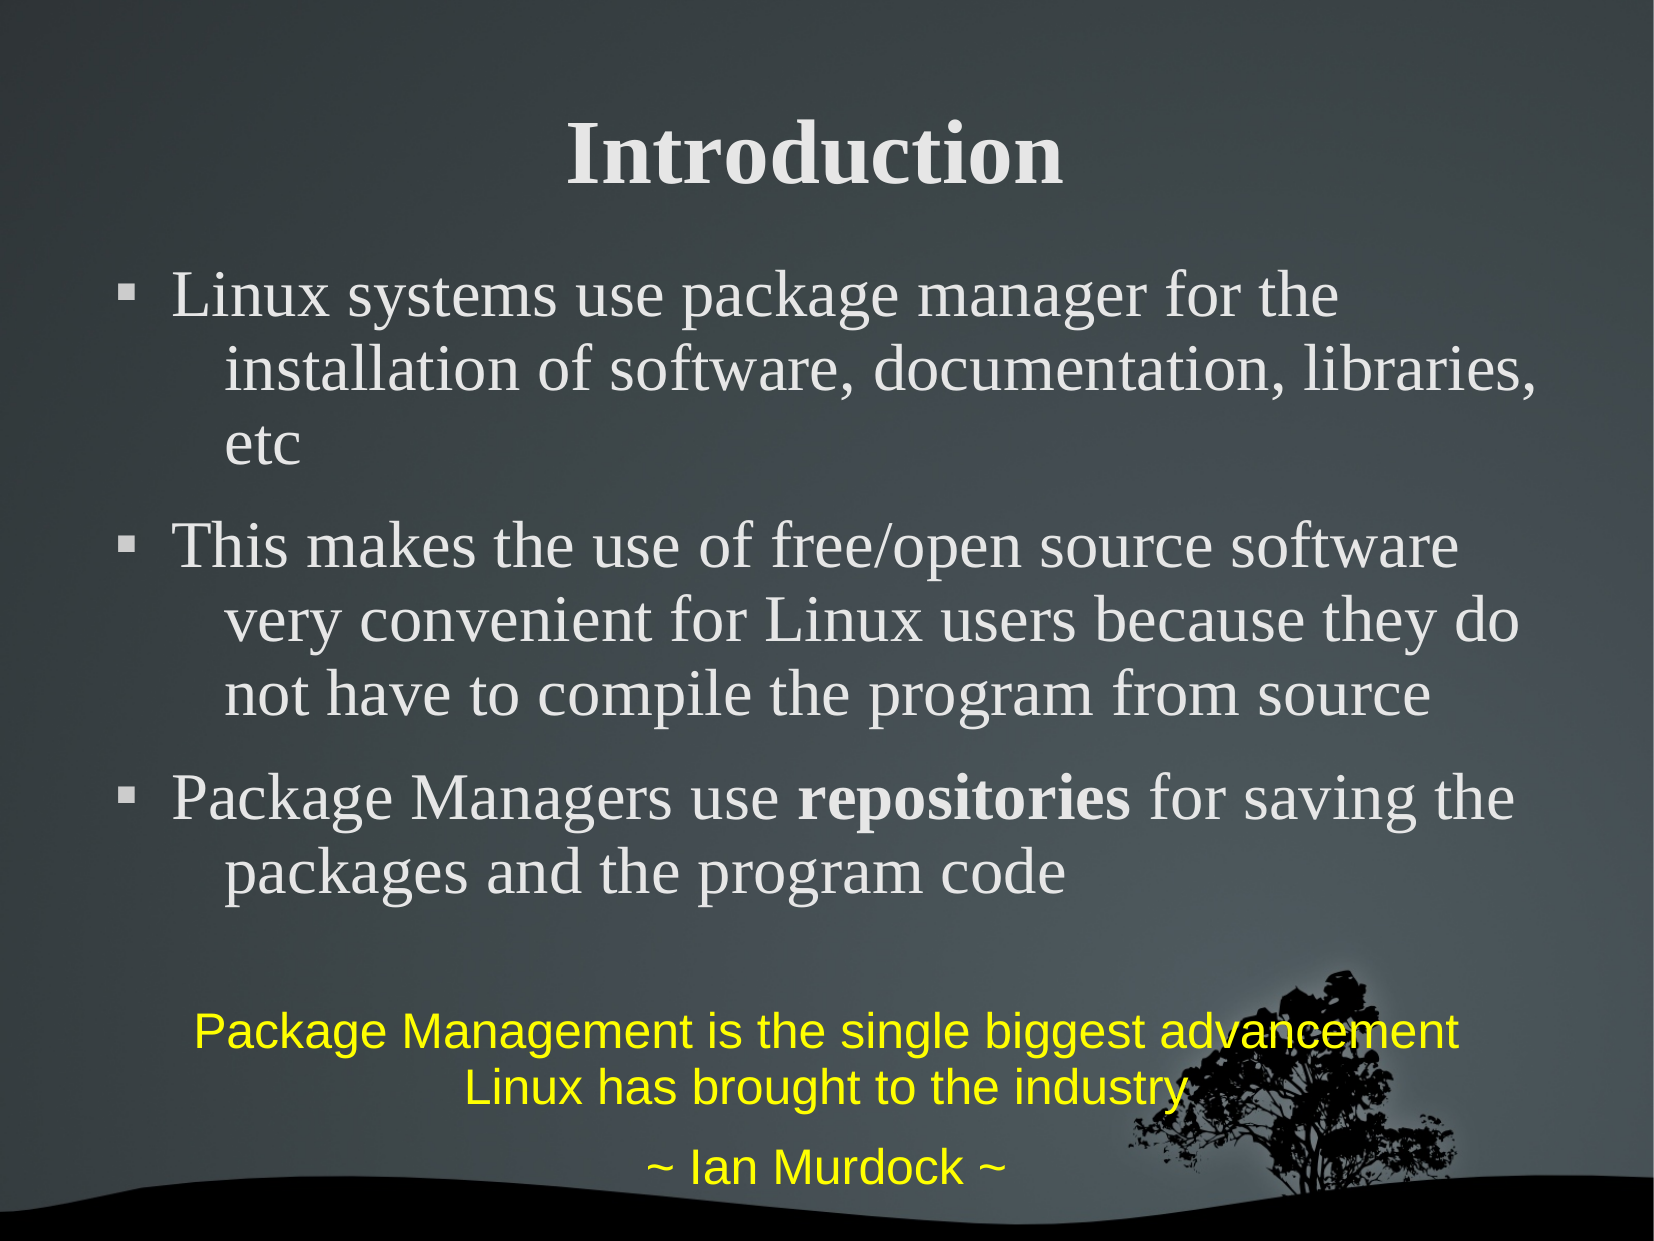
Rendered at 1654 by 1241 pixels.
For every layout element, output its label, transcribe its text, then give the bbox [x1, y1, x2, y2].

text_box Package Management is the single biggest advancement Linux has brought to the industry ~ Ian Murdock ~ [147, 995, 1506, 1203]
picture [0, 0, 1654, 1241]
title Introduction [82, 49, 1571, 256]
list Linux systems use package manager for the installation of software, documentation, libraries, etc This makes the use of free/open source software very convenient for Linux users because they do not have to compile the program from source Package Managers use repositories for saving the packages and the program code [82, 256, 1571, 1075]
